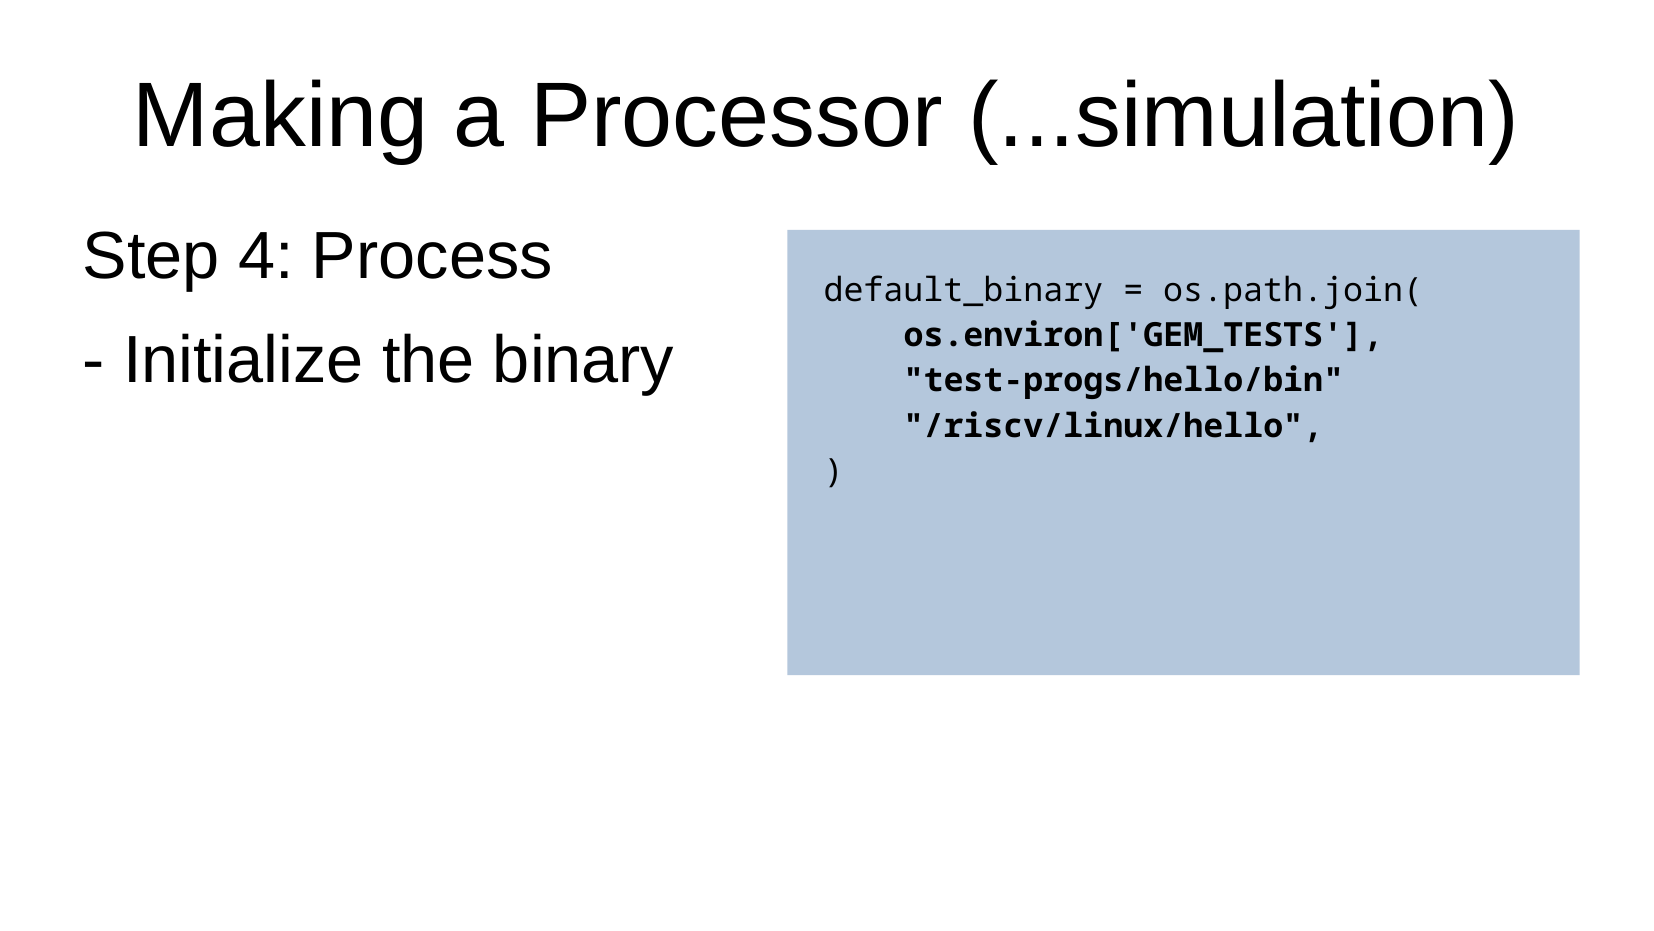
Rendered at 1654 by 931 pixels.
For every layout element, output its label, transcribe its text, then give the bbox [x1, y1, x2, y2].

text_box default_binary = os.path.join( os.environ['GEM_TESTS'], "test-progs/hello/bin" "/riscv/linux/hello", ) [787, 229, 1580, 676]
title Making a Processor (...simulation) [82, 37, 1571, 193]
list Step 4: Process - Initialize the binary [82, 217, 809, 863]
